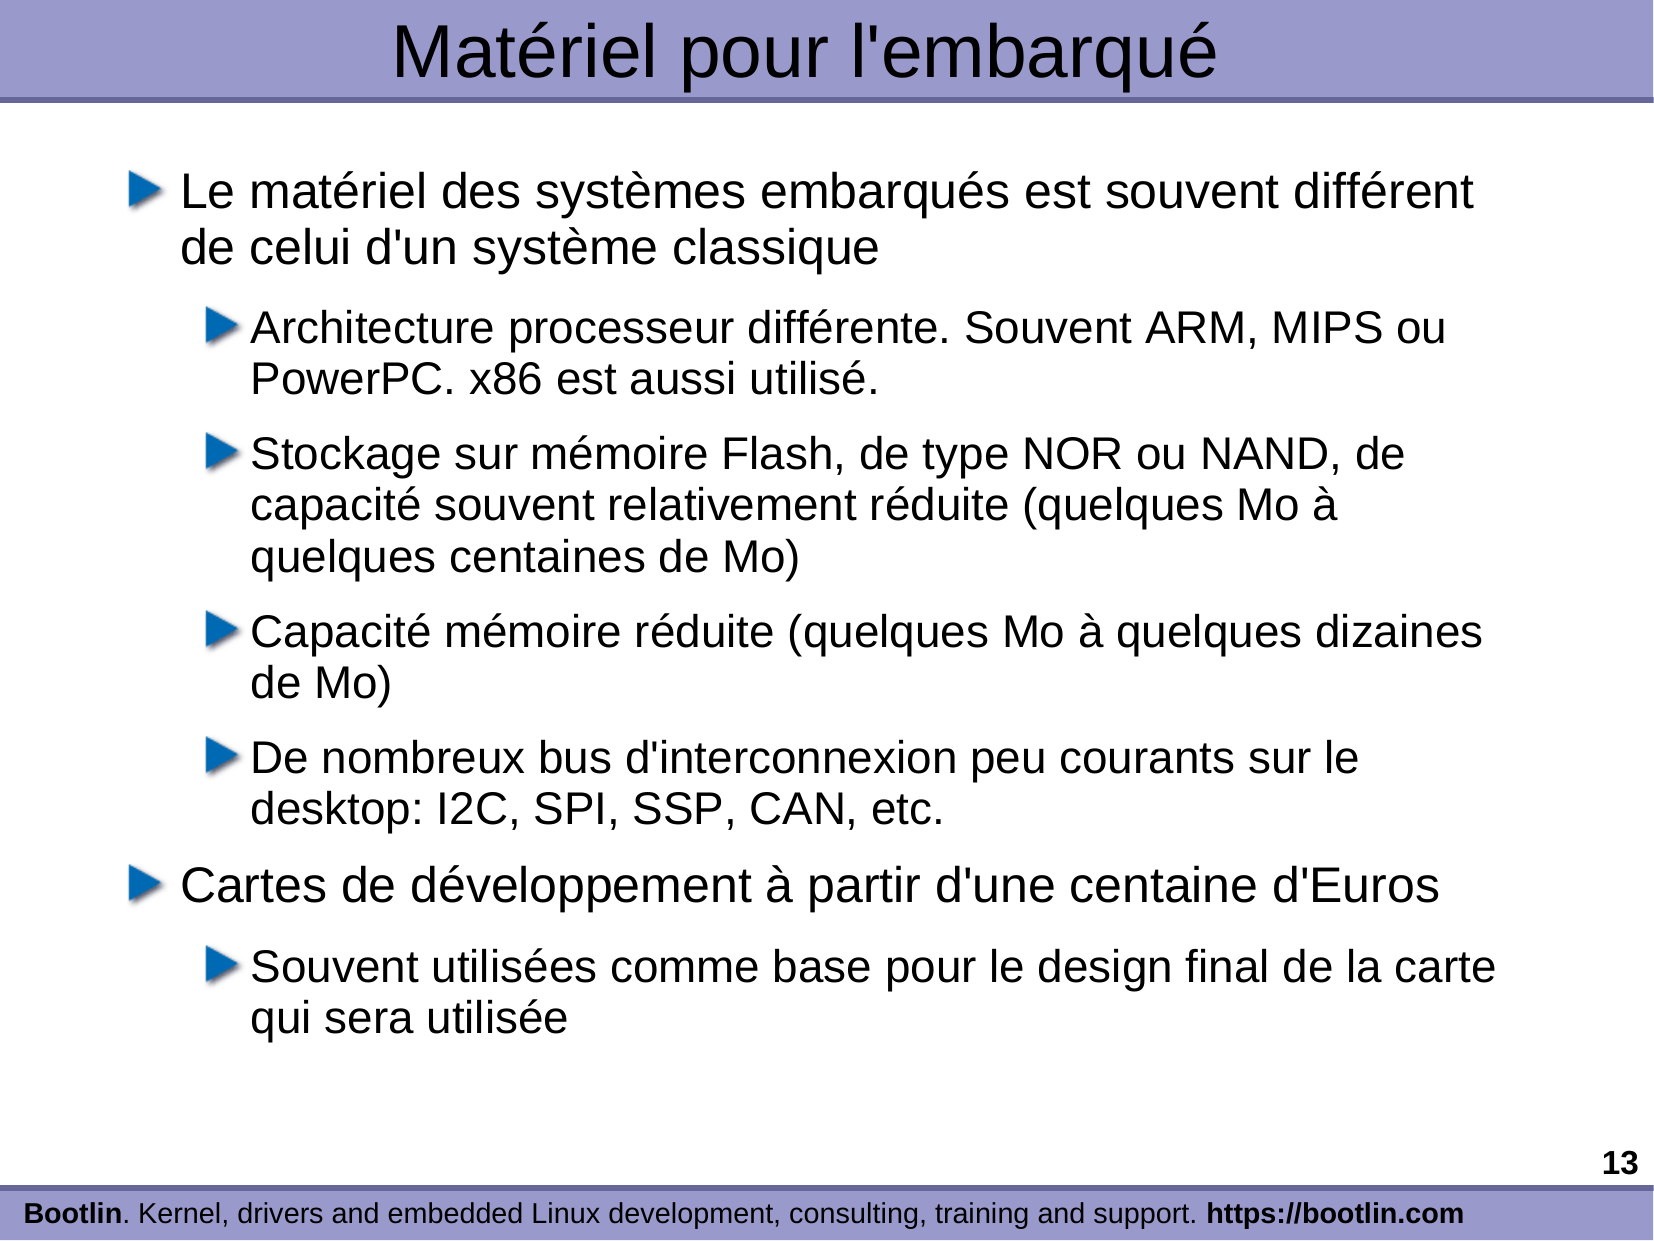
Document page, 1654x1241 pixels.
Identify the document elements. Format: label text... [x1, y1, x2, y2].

title Matériel pour l'embarqué [60, 5, 1551, 97]
list Le matériel des systèmes embarqués est souvent différent de celui d'un système classique Architecture processeur différente. Souvent ARM, MIPS ou PowerPC. x86 est aussi utilisé. Stockage sur mémoire Flash, de type NOR ou NAND, de capacité souvent relativement réduite (quelques Mo à quelques centaines de Mo) Capacité mémoire réduite (quelques Mo à quelques dizaines de Mo) De nombreux bus d'interconnexion peu courants sur le desktop: I2C, SPI, SSP, CAN, etc. Cartes de développement à partir d'une centaine d'Euros Souvent utilisées comme base pour le design final de la carte qui sera utilisée [109, 163, 1515, 1126]
